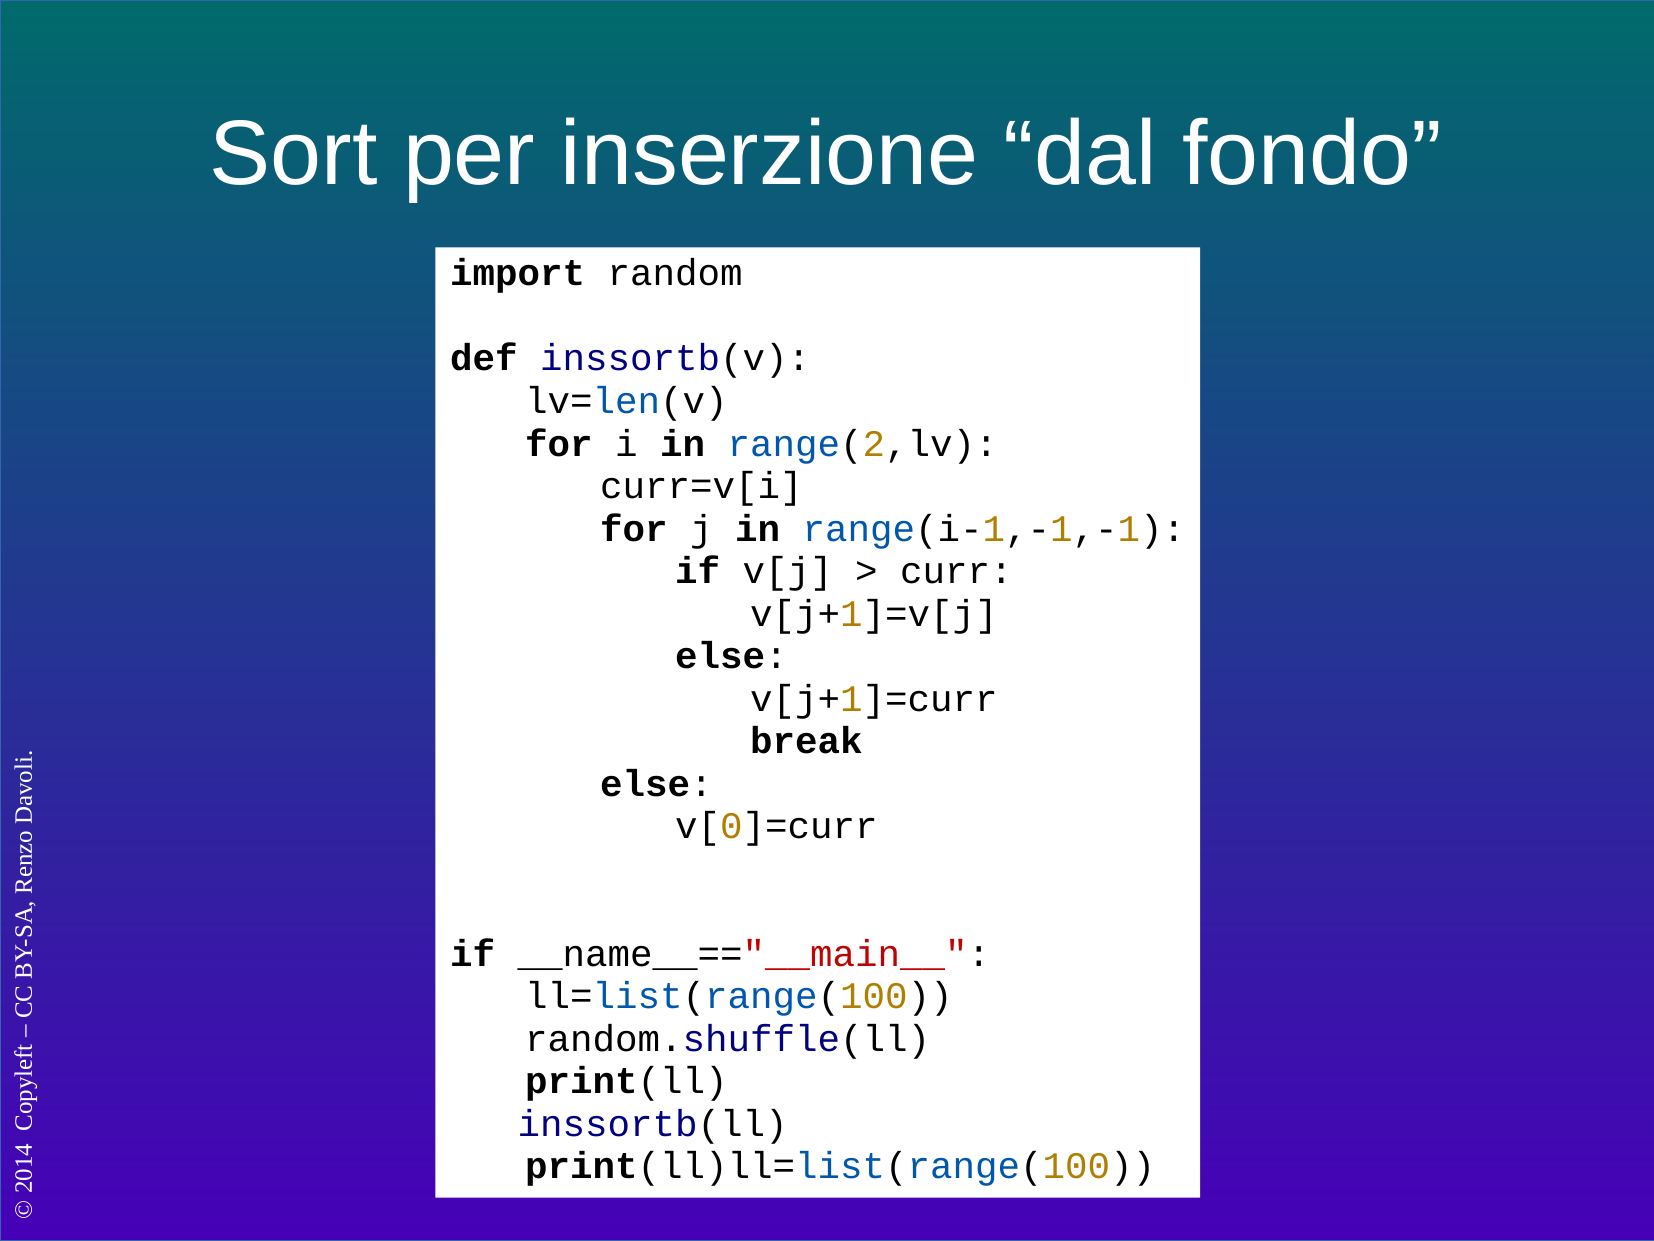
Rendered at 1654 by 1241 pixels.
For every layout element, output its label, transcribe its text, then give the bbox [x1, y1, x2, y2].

text_box import random def inssortb(v): lv=len(v) for i in range(2,lv): curr=v[i] for j in range(i-1,-1,-1): if v[j] > curr: v[j+1]=v[j] else: v[j+1]=curr break else: v[0]=curr if __name__=="__main__": ll=list(range(100)) random.shuffle(ll) print(ll) inssortb(ll) print(ll)ll=list(range(100)) [435, 247, 1201, 1198]
title Sort per inserzione “dal fondo” [82, 49, 1571, 257]
